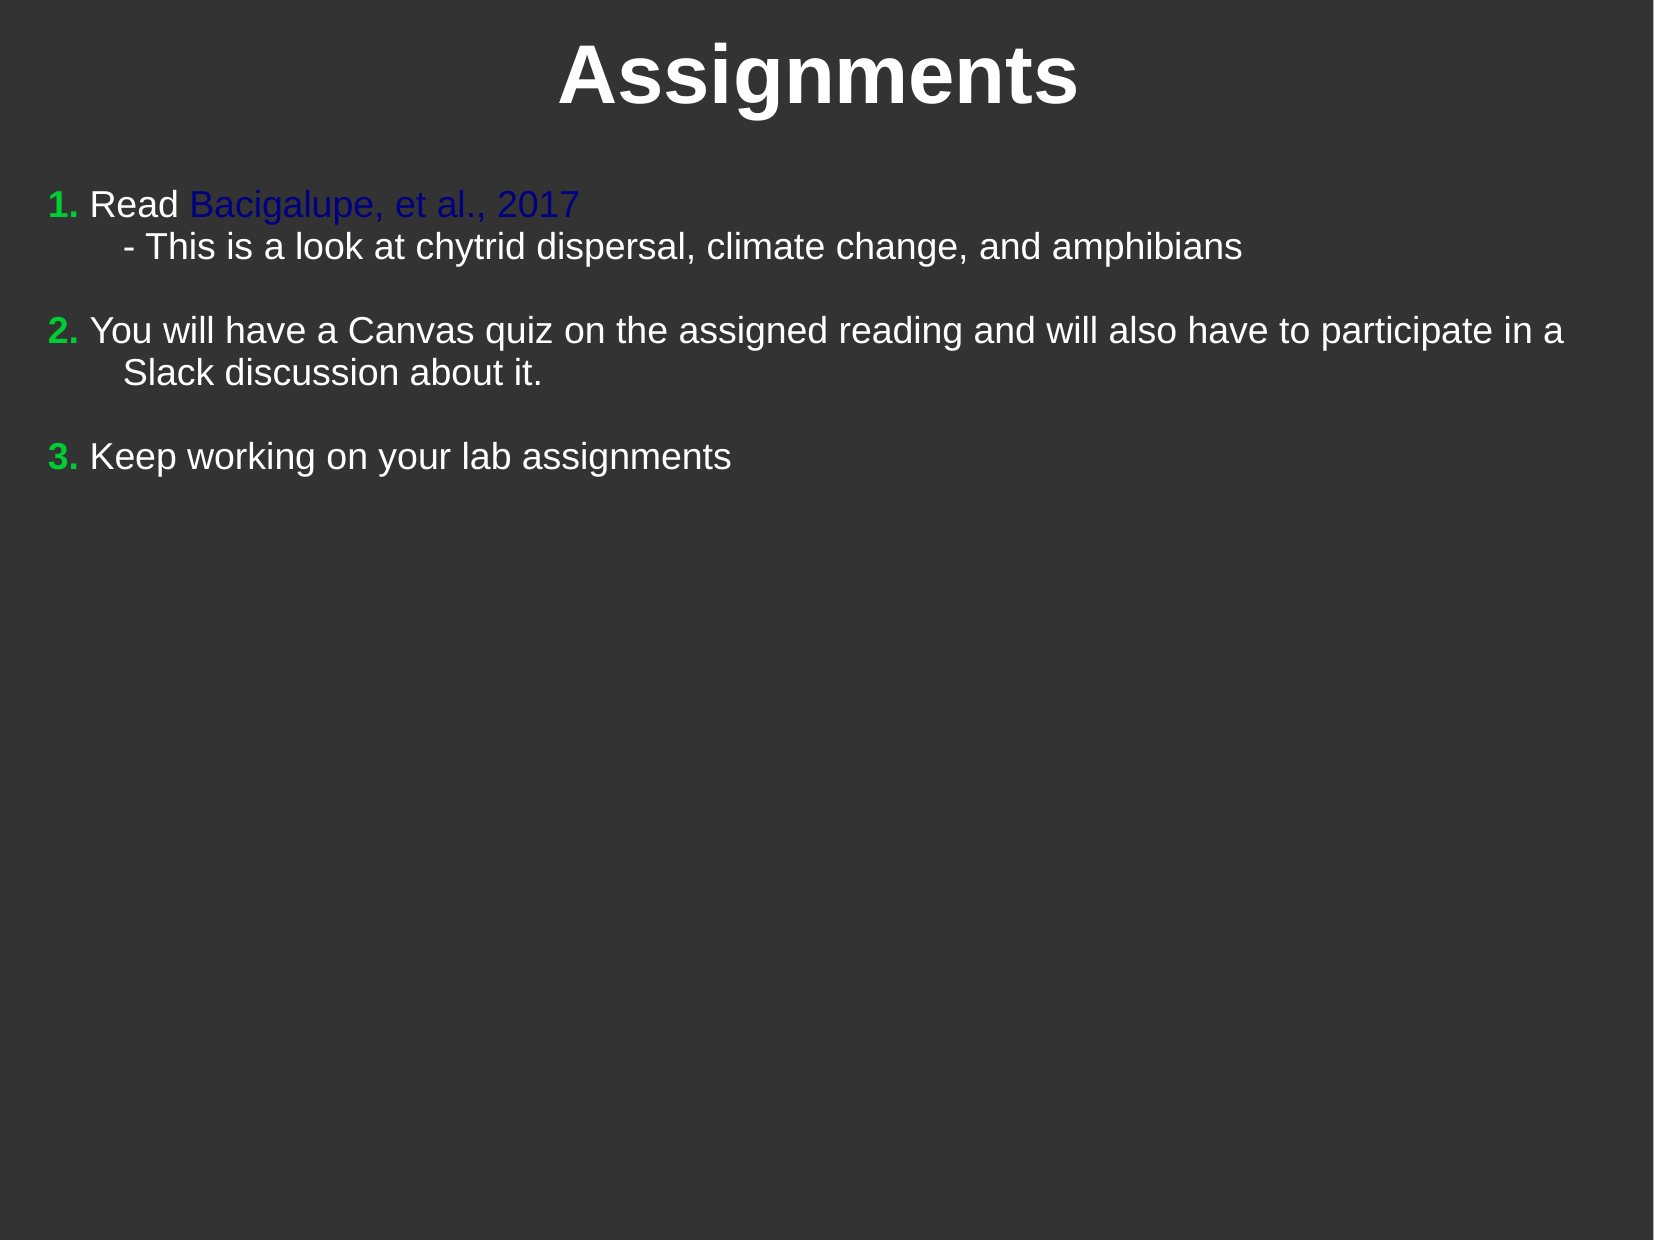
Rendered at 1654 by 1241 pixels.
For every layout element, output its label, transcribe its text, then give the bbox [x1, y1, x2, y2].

text_box 1. Read Bacigalupe, et al., 2017 - This is a look at chytrid dispersal, climate change, and amphibians 2. You will have a Canvas quiz on the assigned reading and will also have to participate in a Slack discussion about it. 3. Keep working on your lab assignments [33, 175, 1620, 989]
text_box Assignments [21, 21, 1617, 129]
